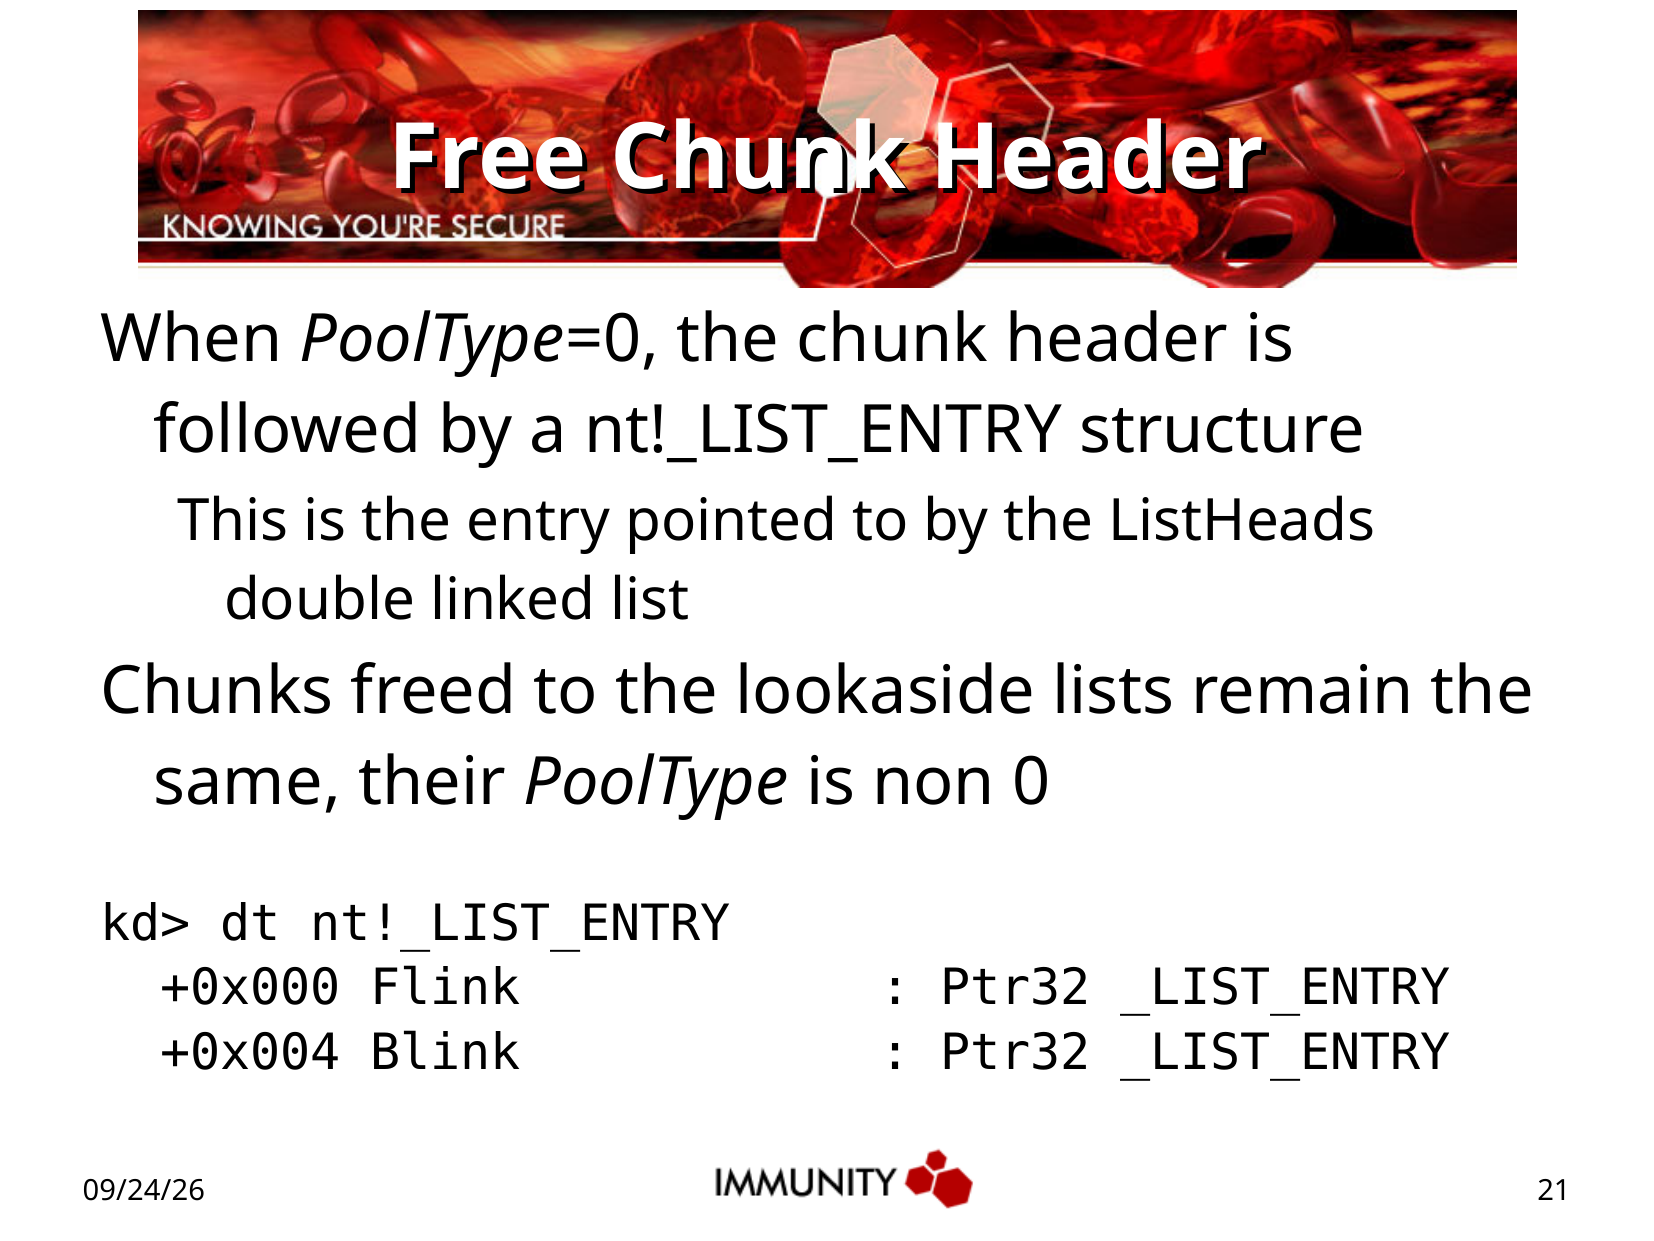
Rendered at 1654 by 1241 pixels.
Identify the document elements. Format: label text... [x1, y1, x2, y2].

picture [694, 1130, 984, 1235]
picture [138, 250, 1517, 288]
title Free Chunk Header [82, 56, 1571, 250]
picture [138, 10, 1517, 56]
list When PoolType=0, the chunk header is followed by a nt!_LIST_ENTRY structure This is the entry pointed to by the ListHeads double linked list Chunks freed to the lookaside lists remain the same, their PoolType is non 0 kd> dt nt!_LIST_ENTRY +0x000 Flink : Ptr32 _LIST_ENTRY +0x004 Blink : Ptr32 _LIST_ENTRY [82, 290, 1571, 1094]
